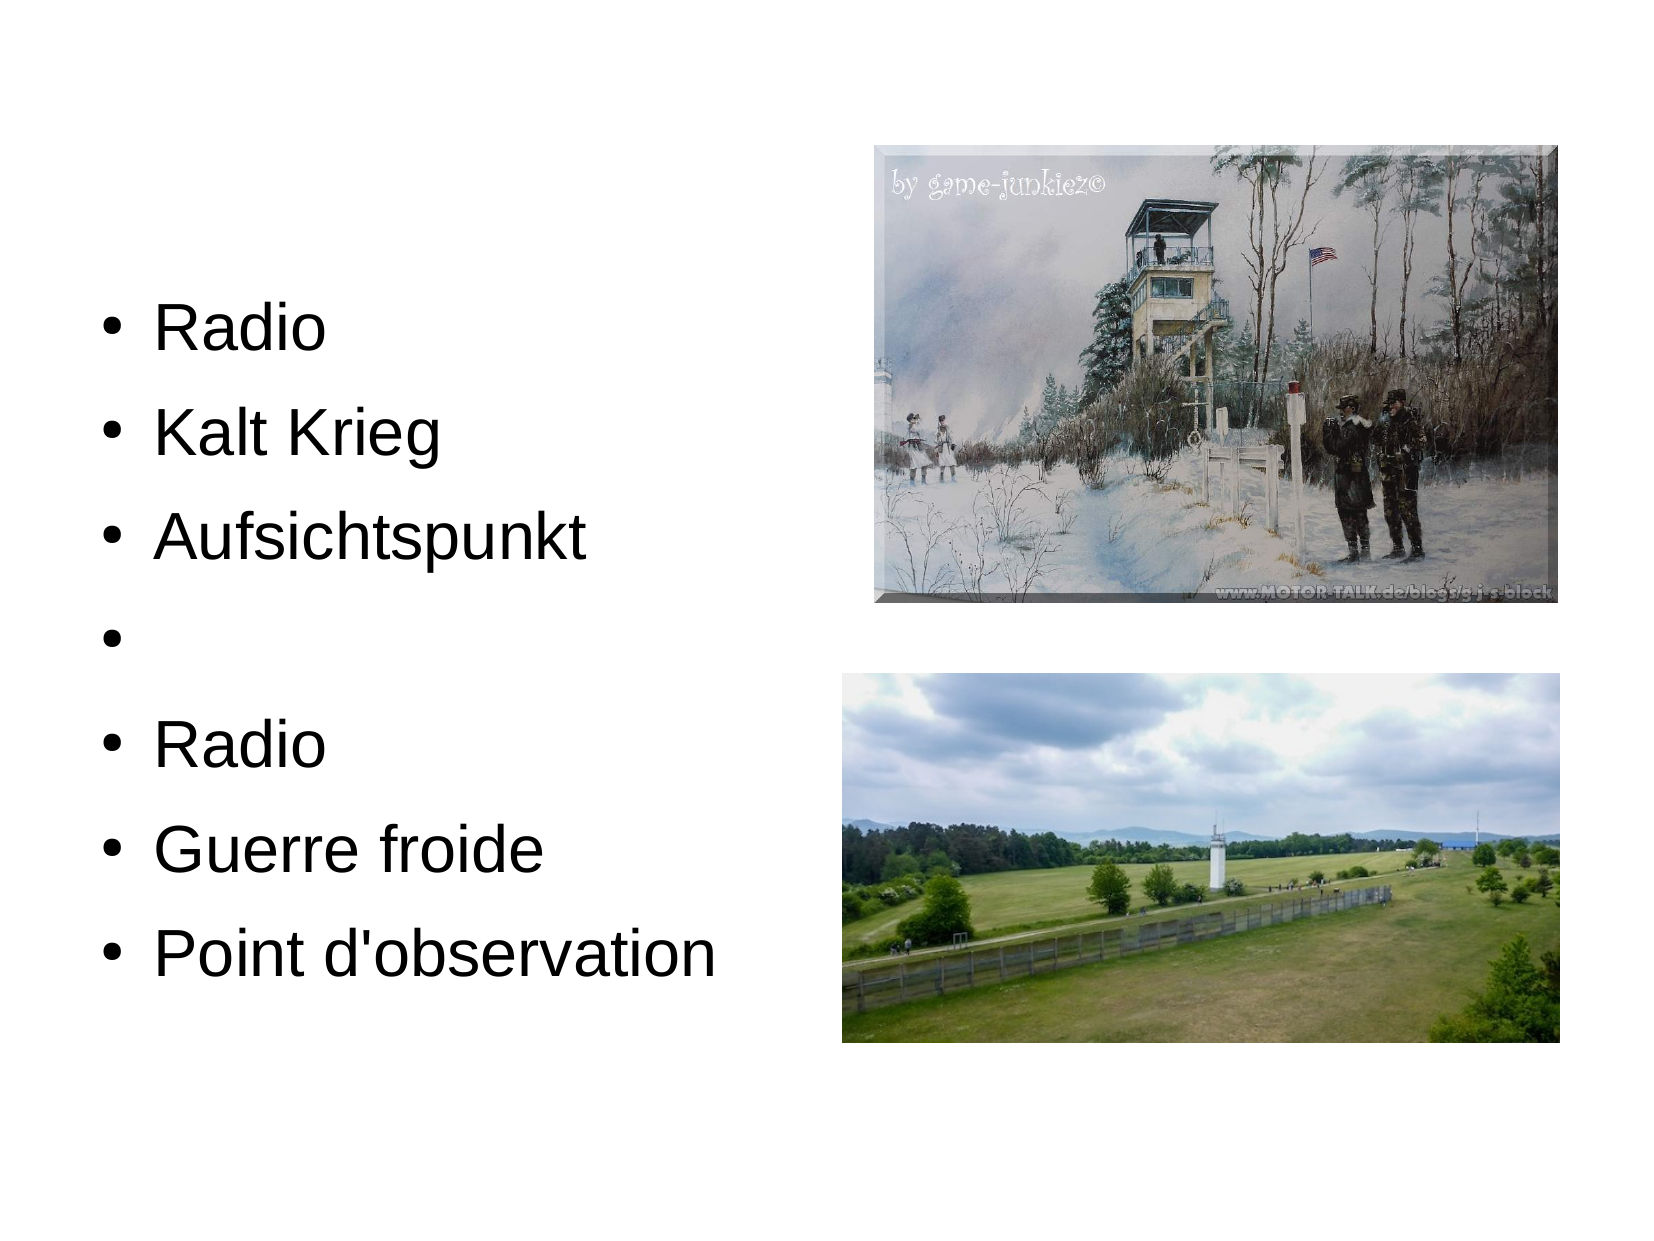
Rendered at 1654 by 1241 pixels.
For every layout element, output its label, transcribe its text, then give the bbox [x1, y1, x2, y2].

picture [842, 673, 1560, 1043]
list Radio Kalt Krieg Aufsichtspunkt Radio Guerre froide Point d'observation [82, 290, 1571, 1010]
picture [874, 145, 1558, 603]
